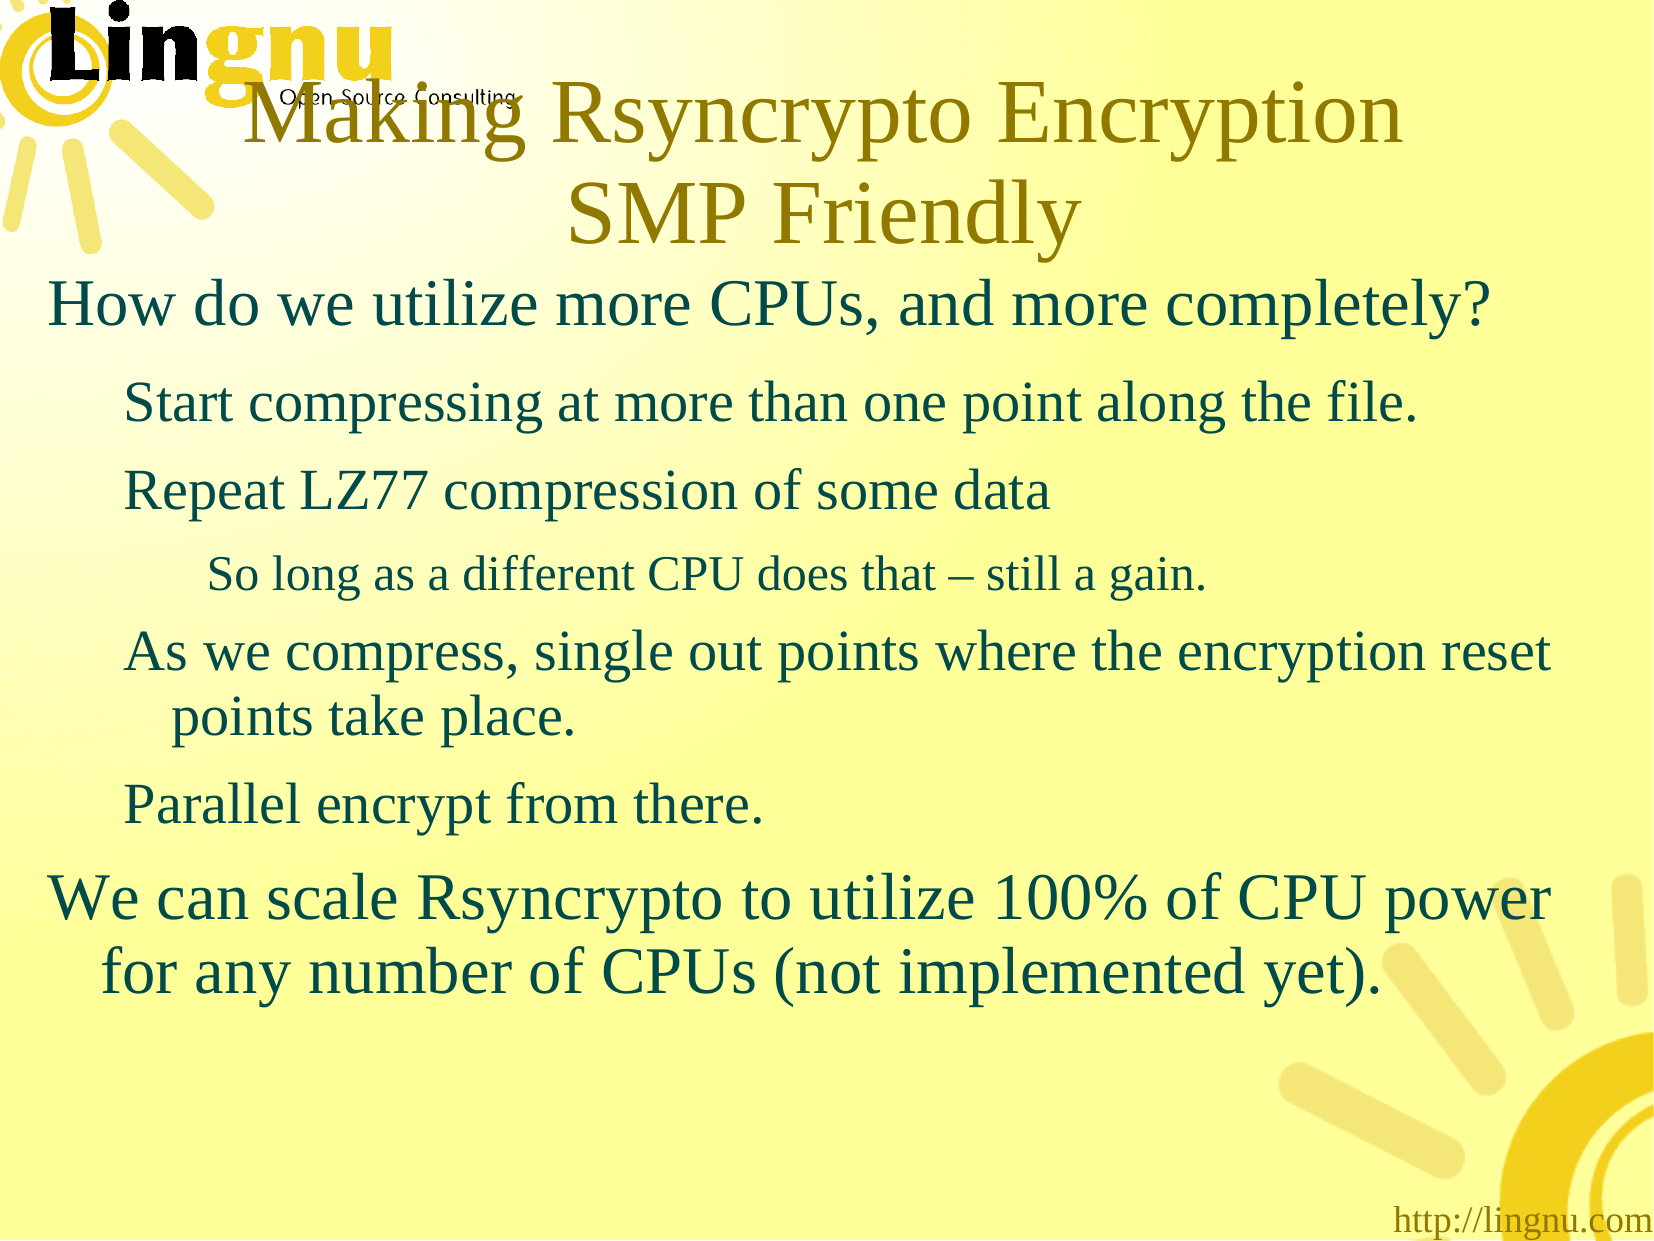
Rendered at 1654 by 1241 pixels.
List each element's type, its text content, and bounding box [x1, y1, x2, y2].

list How do we utilize more CPUs, and more completely? Start compressing at more than one point along the file. Repeat LZ77 compression of some data So long as a different CPU does that – still a gain. As we compress, single out points where the encryption reset points take place. Parallel encrypt from there. We can scale Rsyncrypto to utilize 100% of CPU power for any number of CPUs (not implemented yet). [29, 265, 1625, 1211]
picture [1256, 871, 1654, 1241]
picture [0, 0, 516, 256]
title Making Rsyncrypto Encryption SMP Friendly [118, 58, 1531, 265]
